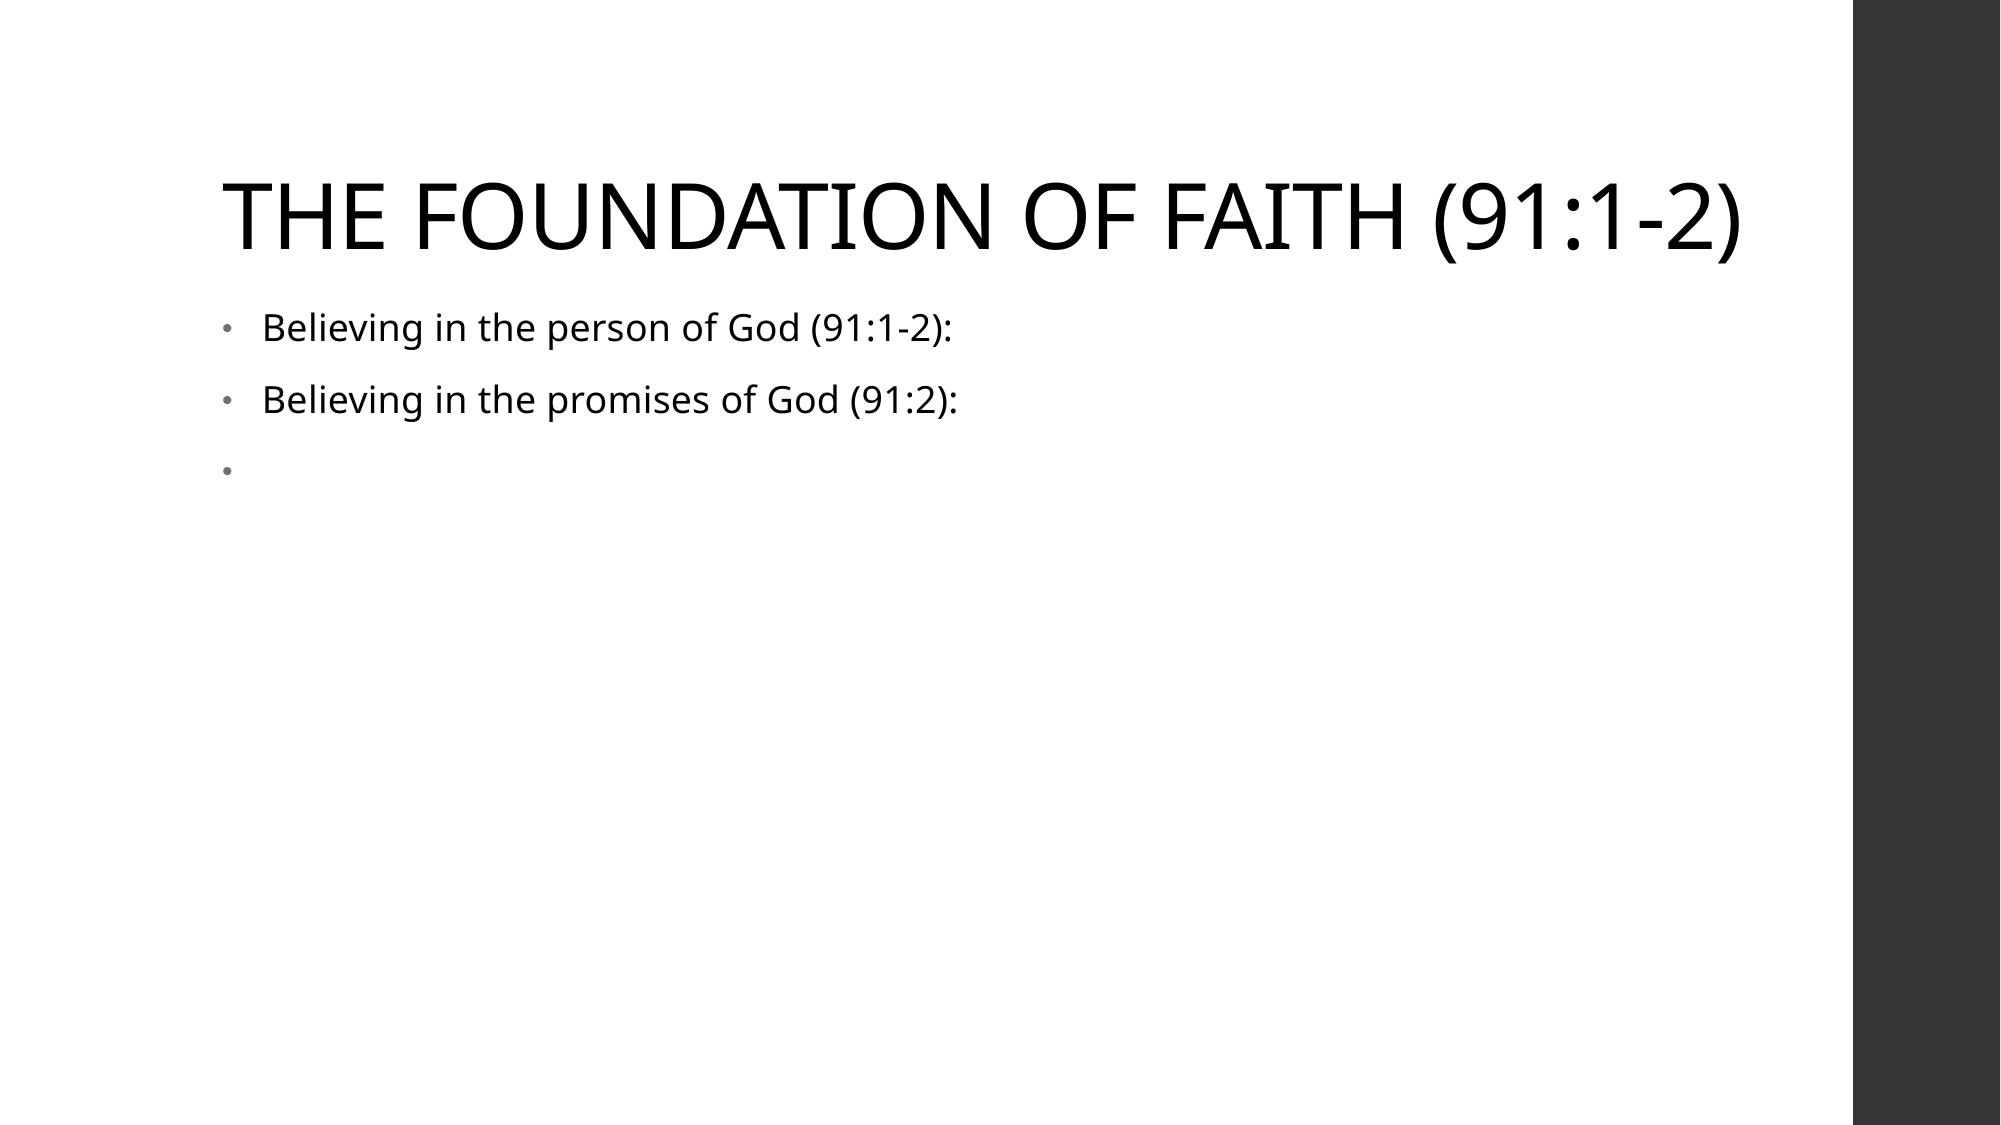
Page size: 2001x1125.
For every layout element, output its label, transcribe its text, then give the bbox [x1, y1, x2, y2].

title THE FOUNDATION OF FAITH (91:1-2) [206, 60, 1797, 278]
list Believing in the person of God (91:1-2): Believing in the promises of God (91:2): [206, 299, 1617, 1014]
